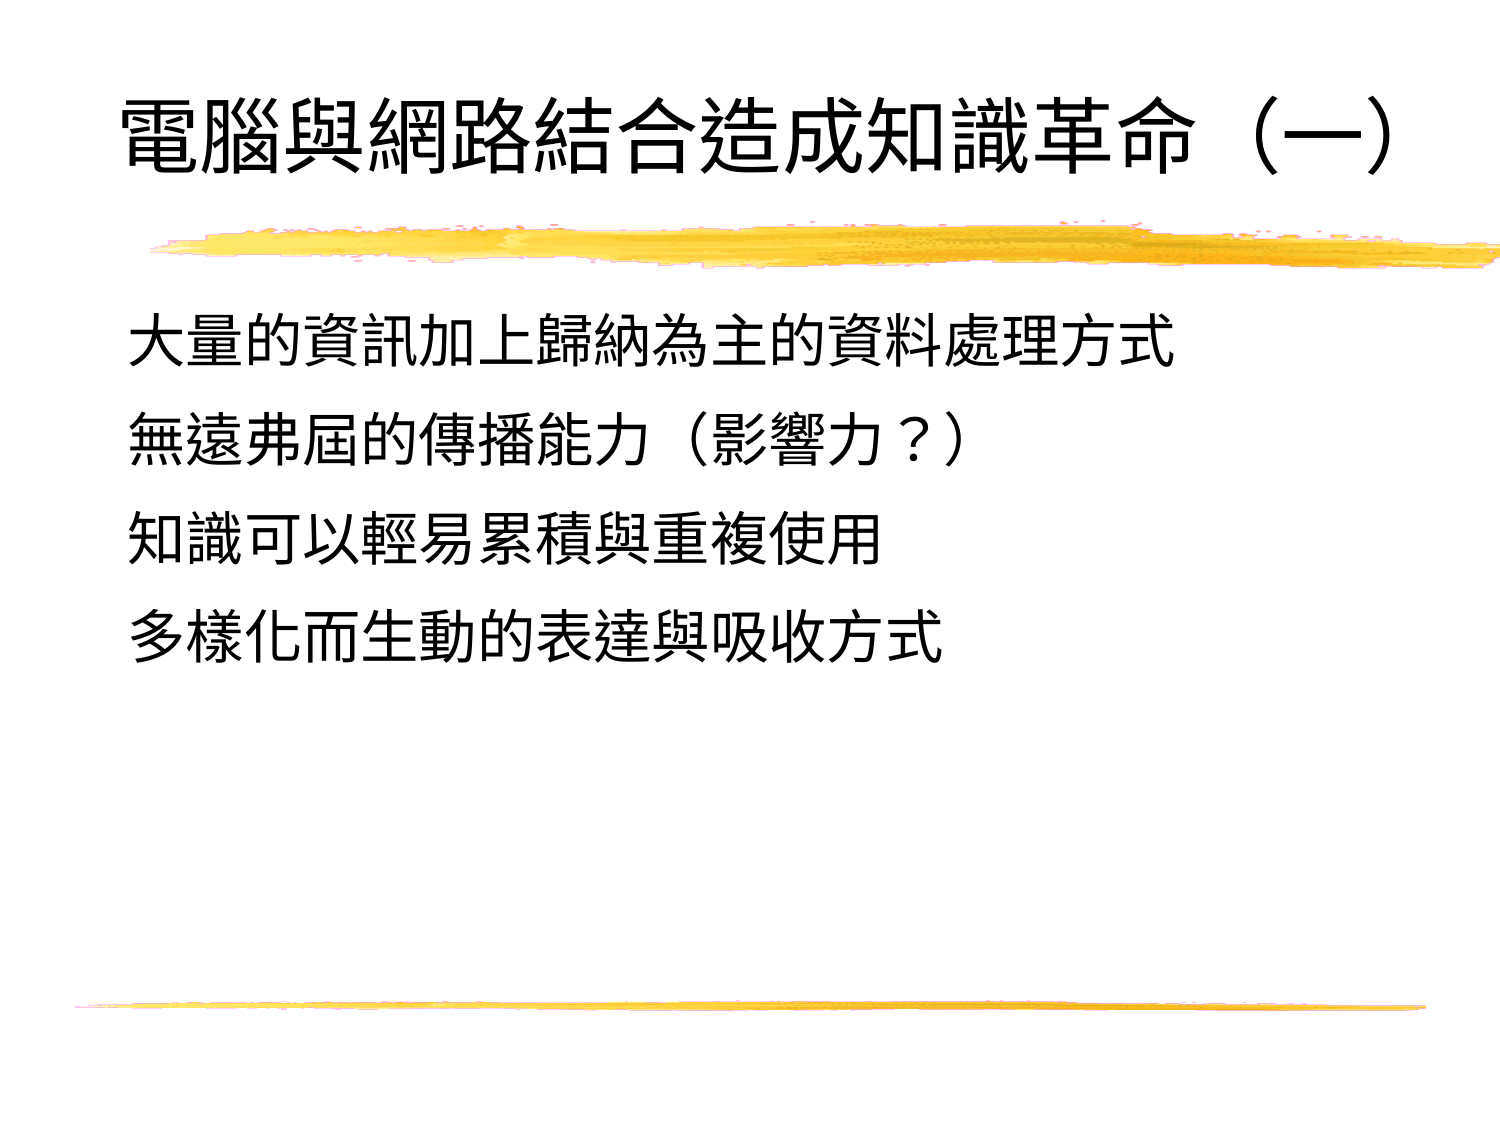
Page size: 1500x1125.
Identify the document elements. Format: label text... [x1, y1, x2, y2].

list 大量的資訊加上歸納為主的資料處理方式 無遠弗屆的傳播能力（影響力？） 知識可以輕易累積與重複使用 多樣化而生動的表達與吸收方式 [112, 287, 1388, 963]
title 電腦與網路結合造成知識革命（一） [64, 37, 1500, 225]
picture [75, 999, 1426, 1013]
picture [150, 225, 1500, 279]
